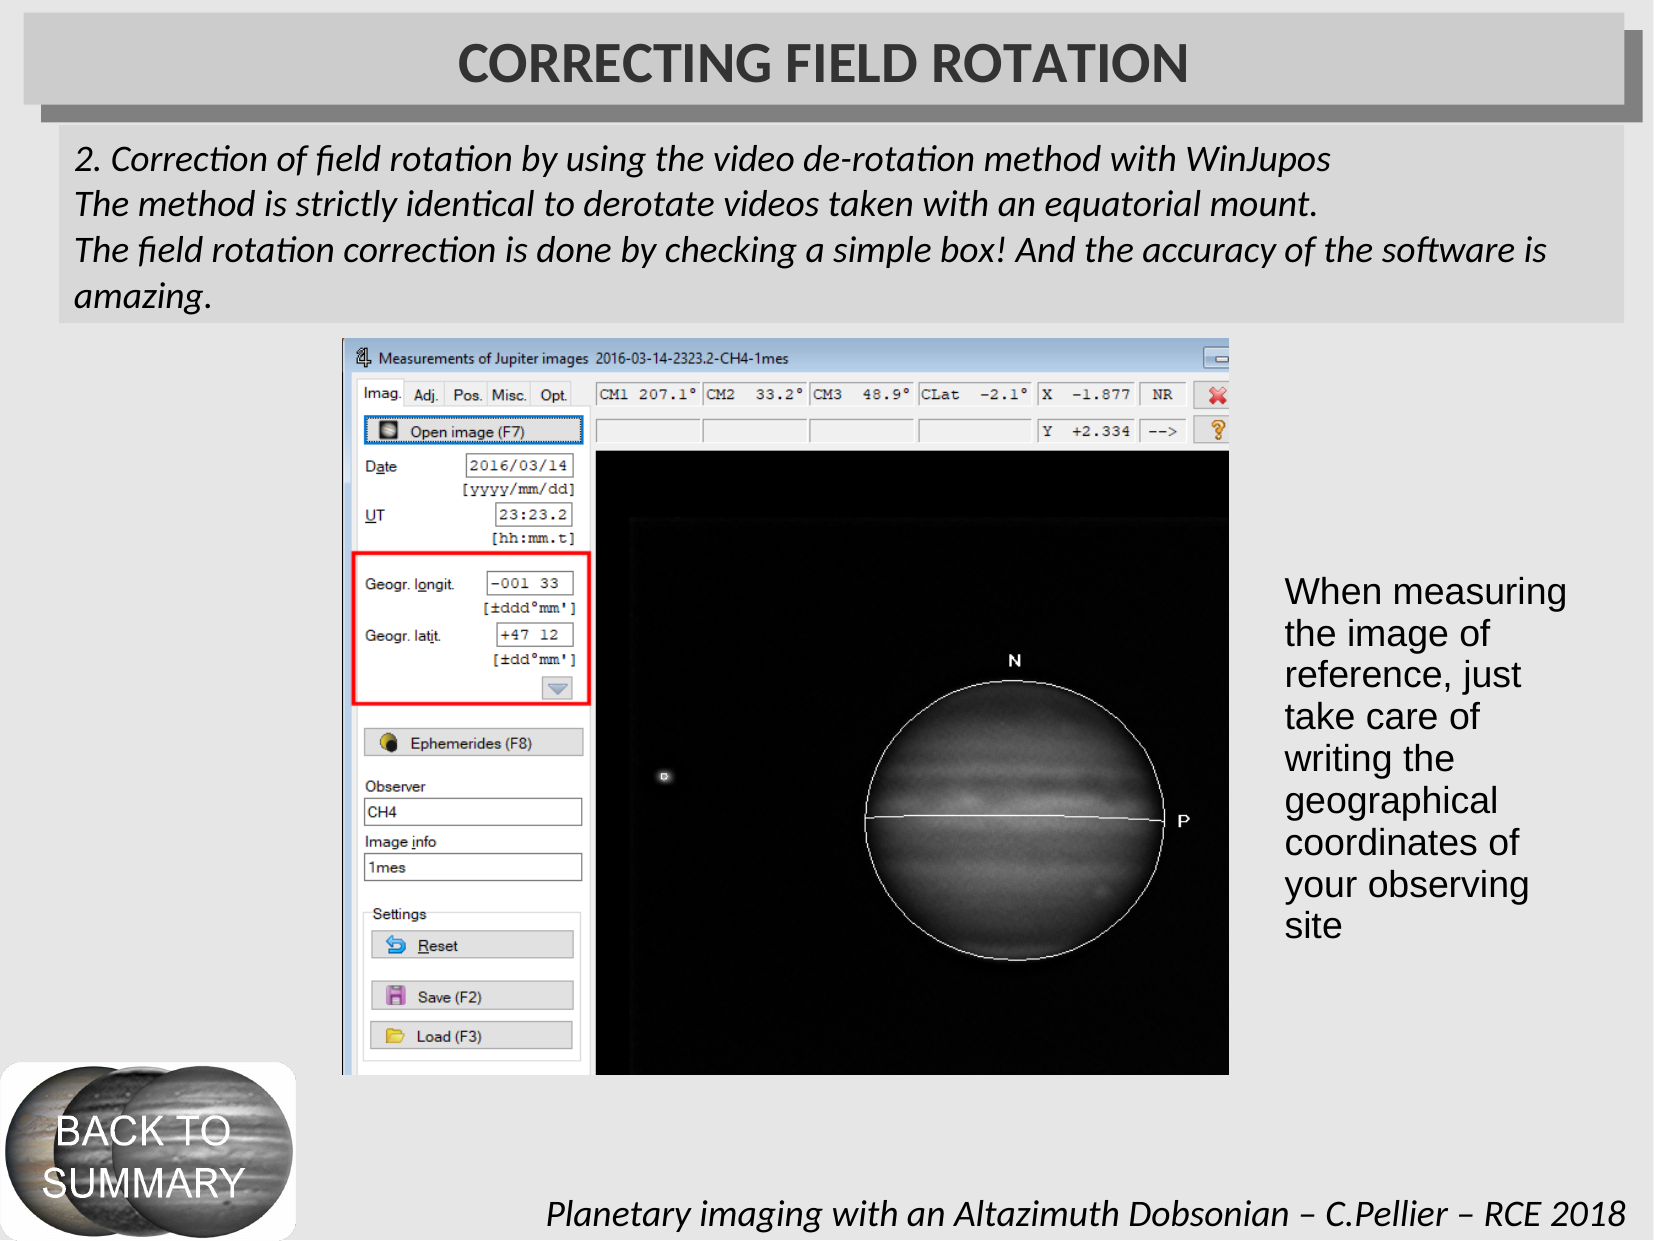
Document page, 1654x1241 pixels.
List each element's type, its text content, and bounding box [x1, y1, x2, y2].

text_box When measuring the image of reference, just take care of writing the geographical coordinates of your observing site [1269, 560, 1595, 955]
picture [342, 338, 1229, 1075]
picture [0, 1062, 296, 1241]
text_box 2. Correction of field rotation by using the video de-rotation method with WinJupos The method is strictly identical to derotate videos taken with an equatorial mount. The field rotation correction is done by checking a simple box! And the accuracy of the software is amazing. [59, 125, 1625, 324]
text_box CORRECTING FIELD ROTATION [23, 12, 1625, 105]
text_box Planetary imaging with an Altazimuth Dobsonian – C.Pellier – RCE 2018 [430, 1180, 1642, 1241]
